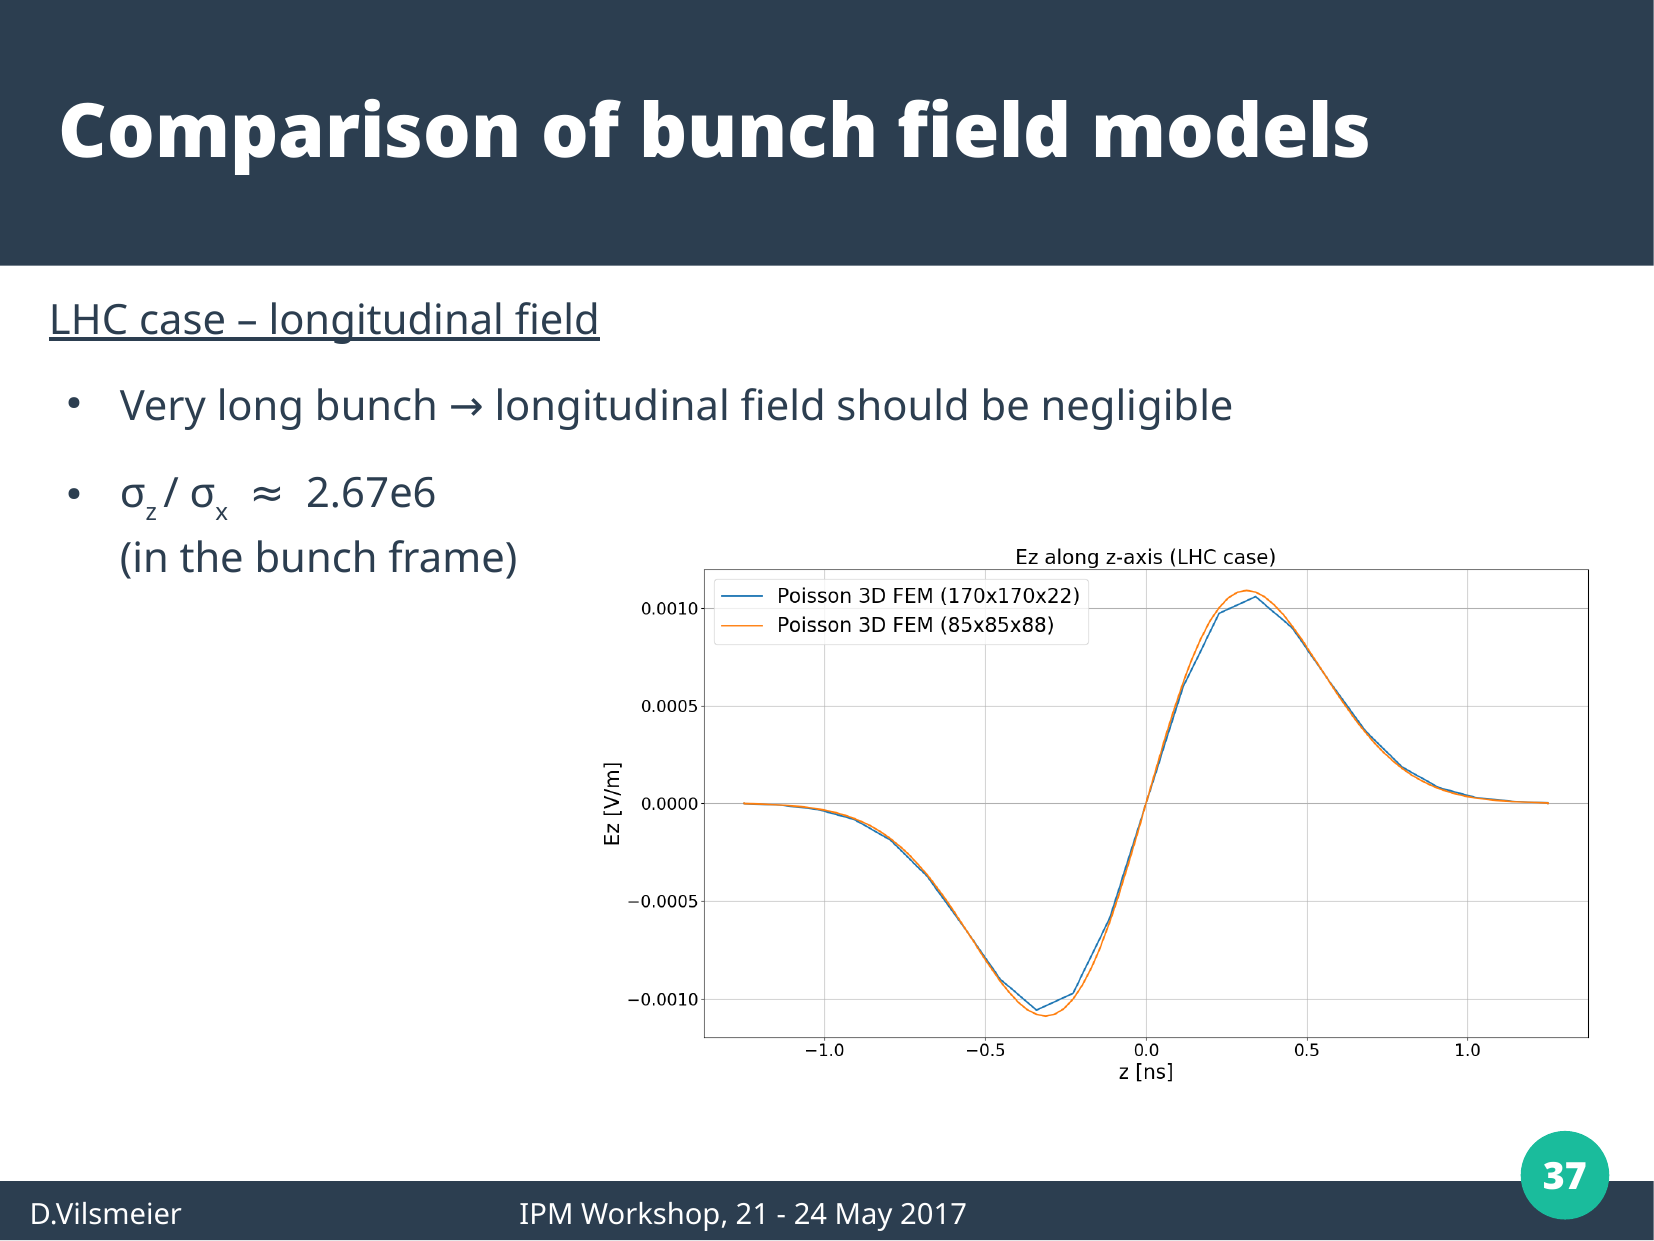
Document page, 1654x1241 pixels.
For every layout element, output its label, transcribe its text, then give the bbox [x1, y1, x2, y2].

list LHC case – longitudinal field Very long bunch → longitudinal field should be negligible σz / σx ≈ 2.67e6 (in the bunch frame) [48, 289, 1241, 709]
title Comparison of bunch field models [59, 49, 1595, 207]
picture [561, 496, 1654, 1104]
